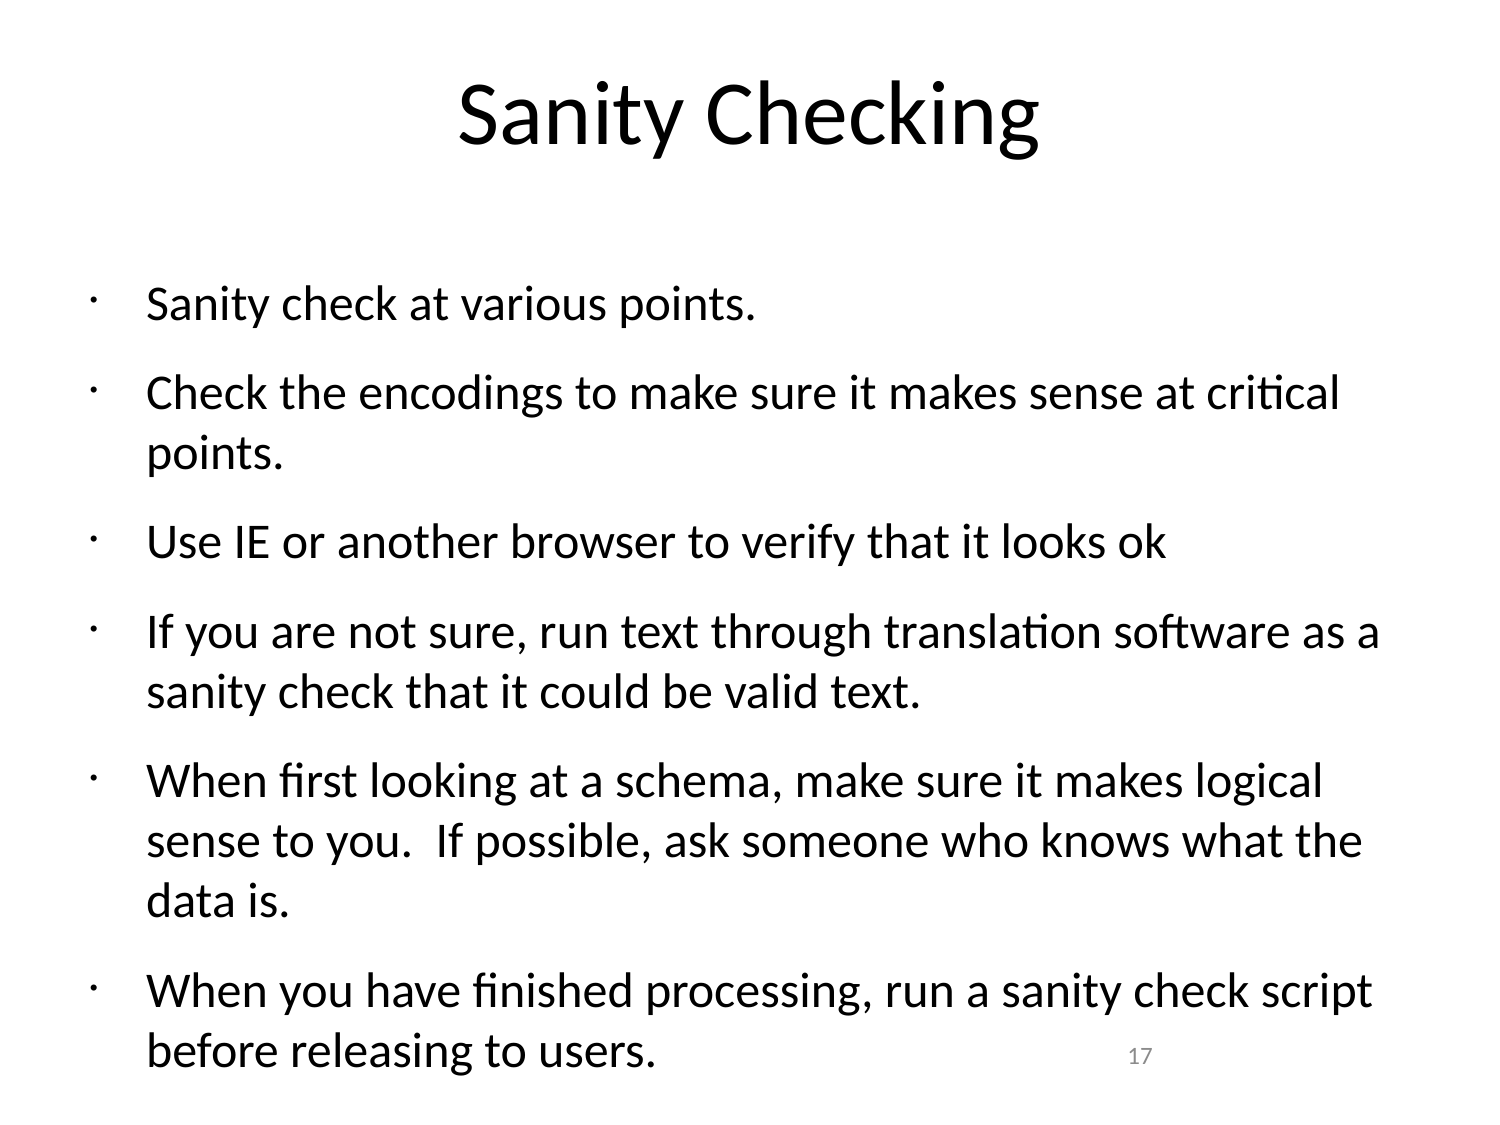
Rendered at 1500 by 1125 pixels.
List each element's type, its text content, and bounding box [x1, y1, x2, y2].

title Sanity Checking [75, 45, 1425, 233]
text_box <number> [1112, 1024, 1463, 1085]
list Sanity check at various points. Check the encodings to make sure it makes sense at critical points. Use IE or another browser to verify that it looks ok If you are not sure, run text through translation software as a sanity check that it could be valid text. When first looking at a schema, make sure it makes logical sense to you. If possible, ask someone who knows what the data is. When you have finished processing, run a sanity check script before releasing to users. [75, 262, 1425, 1005]
